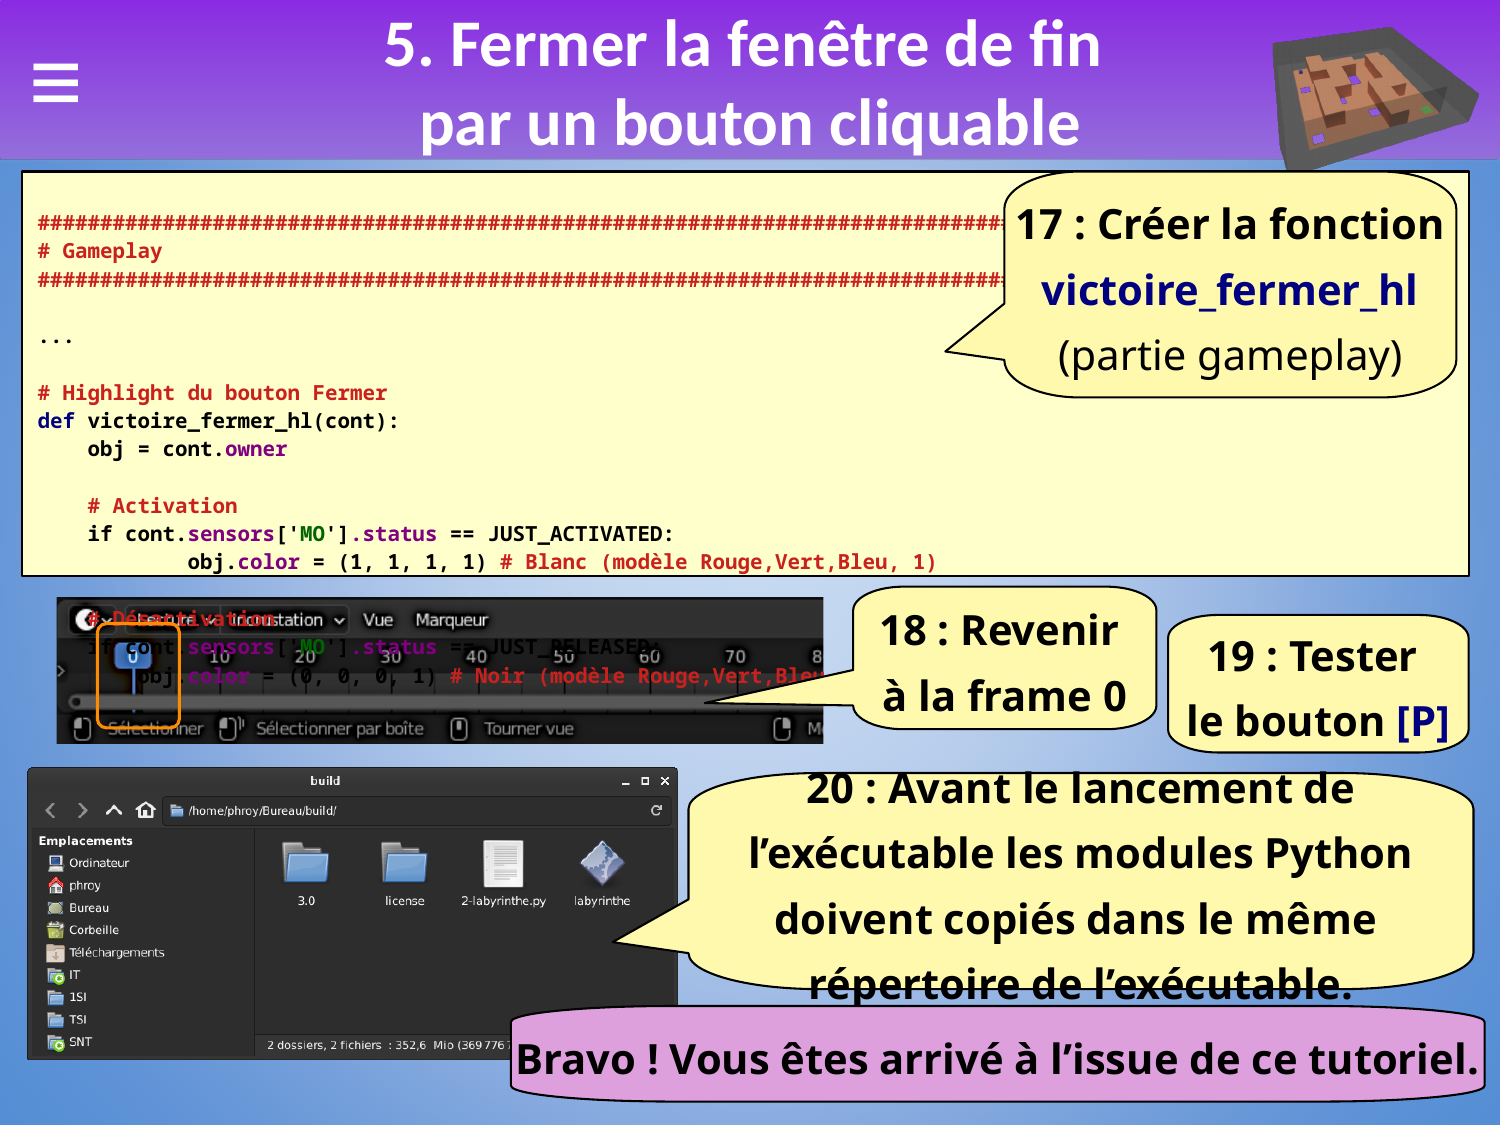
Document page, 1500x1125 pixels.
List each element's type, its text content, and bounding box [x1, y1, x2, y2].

text_box 17 : Créer la fonction victoire_fermer_hl (partie gameplay) [945, 171, 1457, 398]
text_box Bravo ! Vous êtes arrivé à l’issue de ce tutoriel. [510, 1006, 1485, 1102]
text_box 20 : Avant le lancement de l’exécutable les modules Python doivent copiés dans le même répertoire de l’exécutable. [612, 773, 1474, 990]
text_box 5. Fermer la fenêtre de fin par un bouton cliquable [0, 0, 1500, 159]
text_box ############################################################################### # Gameplay ############################################################################### ... # Highlight du bouton Fermer def victoire_fermer_hl(cont): obj = cont.owner # Activation if cont.sensors['MO'].status == JUST_ACTIVATED: obj.color = (1, 1, 1, 1) # Blanc (modèle Rouge,Vert,Bleu, 1) # Désactivation if cont.sensors['MO'].status == JUST_RELEASED: obj.color = (0, 0, 0, 1) # Noir (modèle Rouge,Vert,Bleu, 1) [21, 171, 1469, 576]
text_box 18 : Revenir à la frame 0 [704, 586, 1157, 730]
text_box ≡ [14, 23, 101, 141]
text_box 19 : Tester le bouton [P] [1168, 614, 1469, 753]
picture [0, 27, 1500, 1125]
